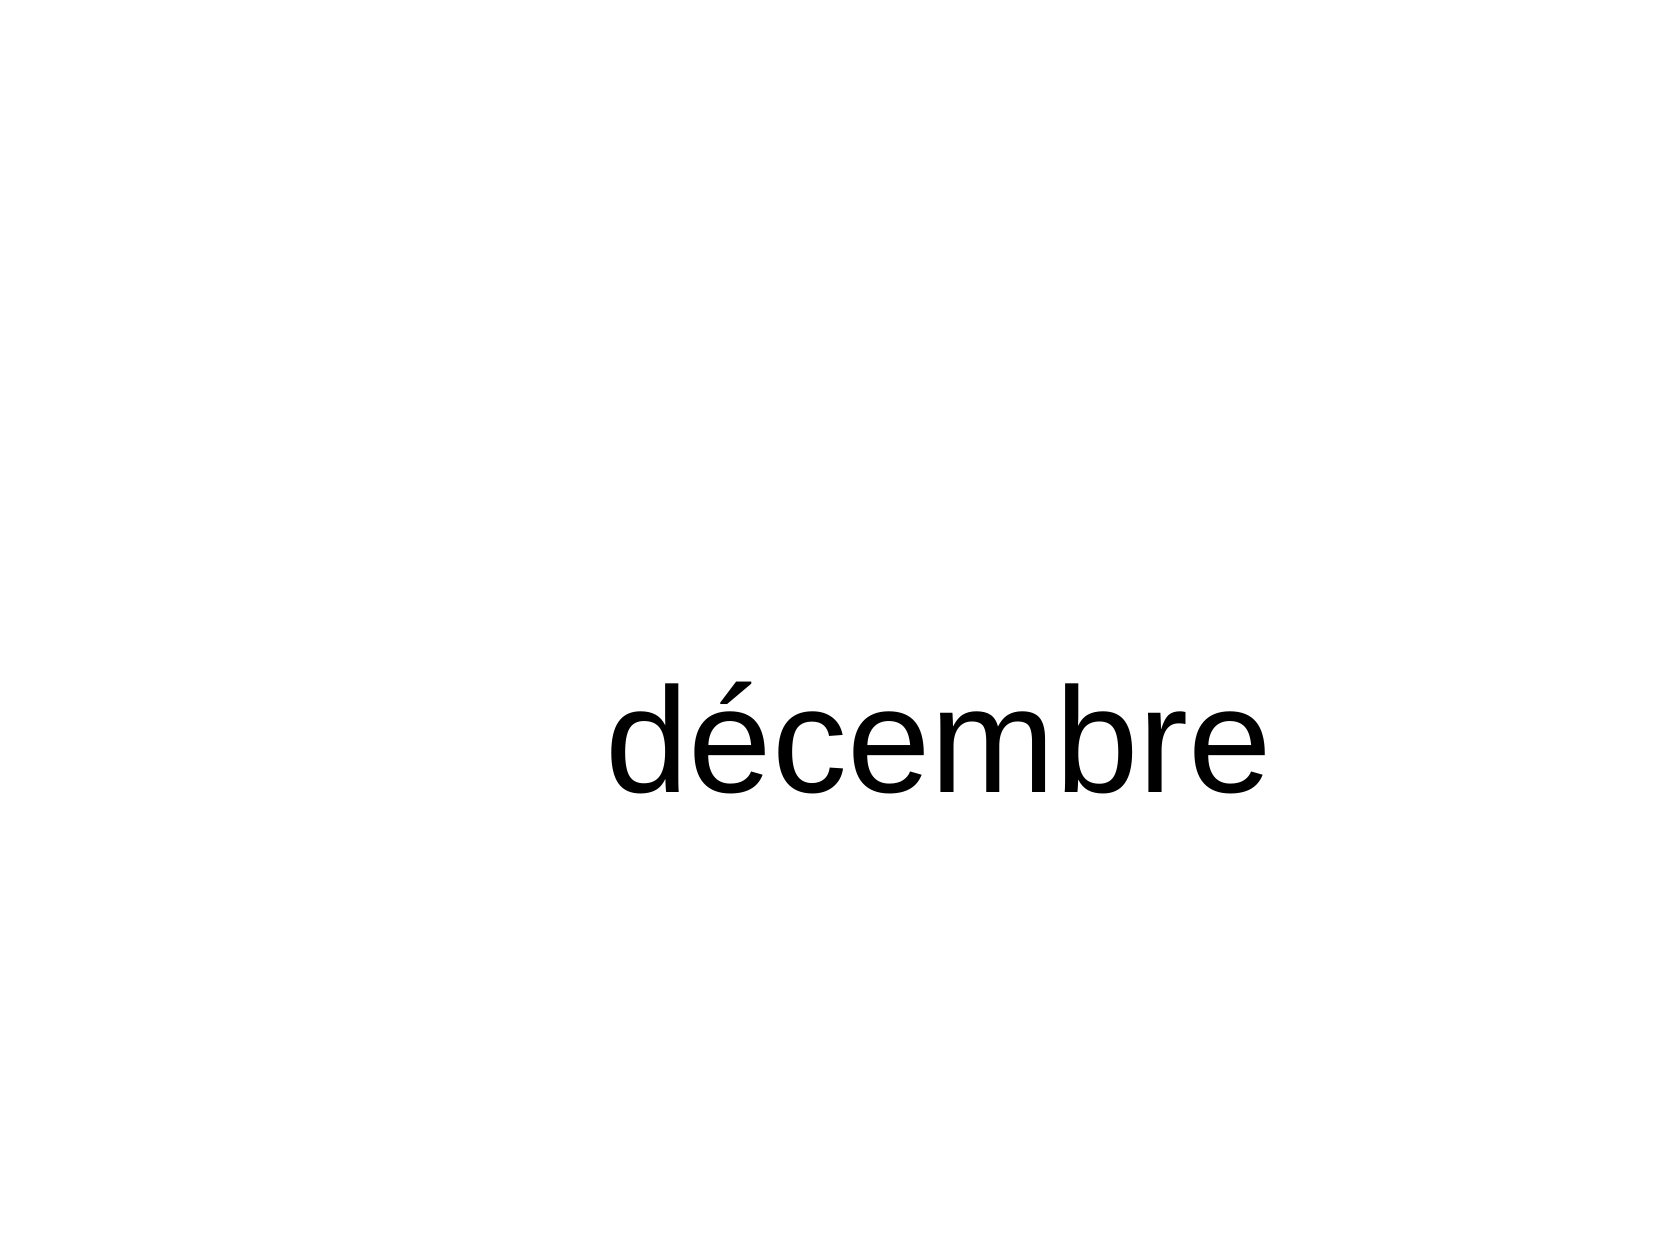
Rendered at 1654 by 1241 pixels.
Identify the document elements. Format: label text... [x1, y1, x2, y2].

text_box décembre [590, 649, 1506, 832]
